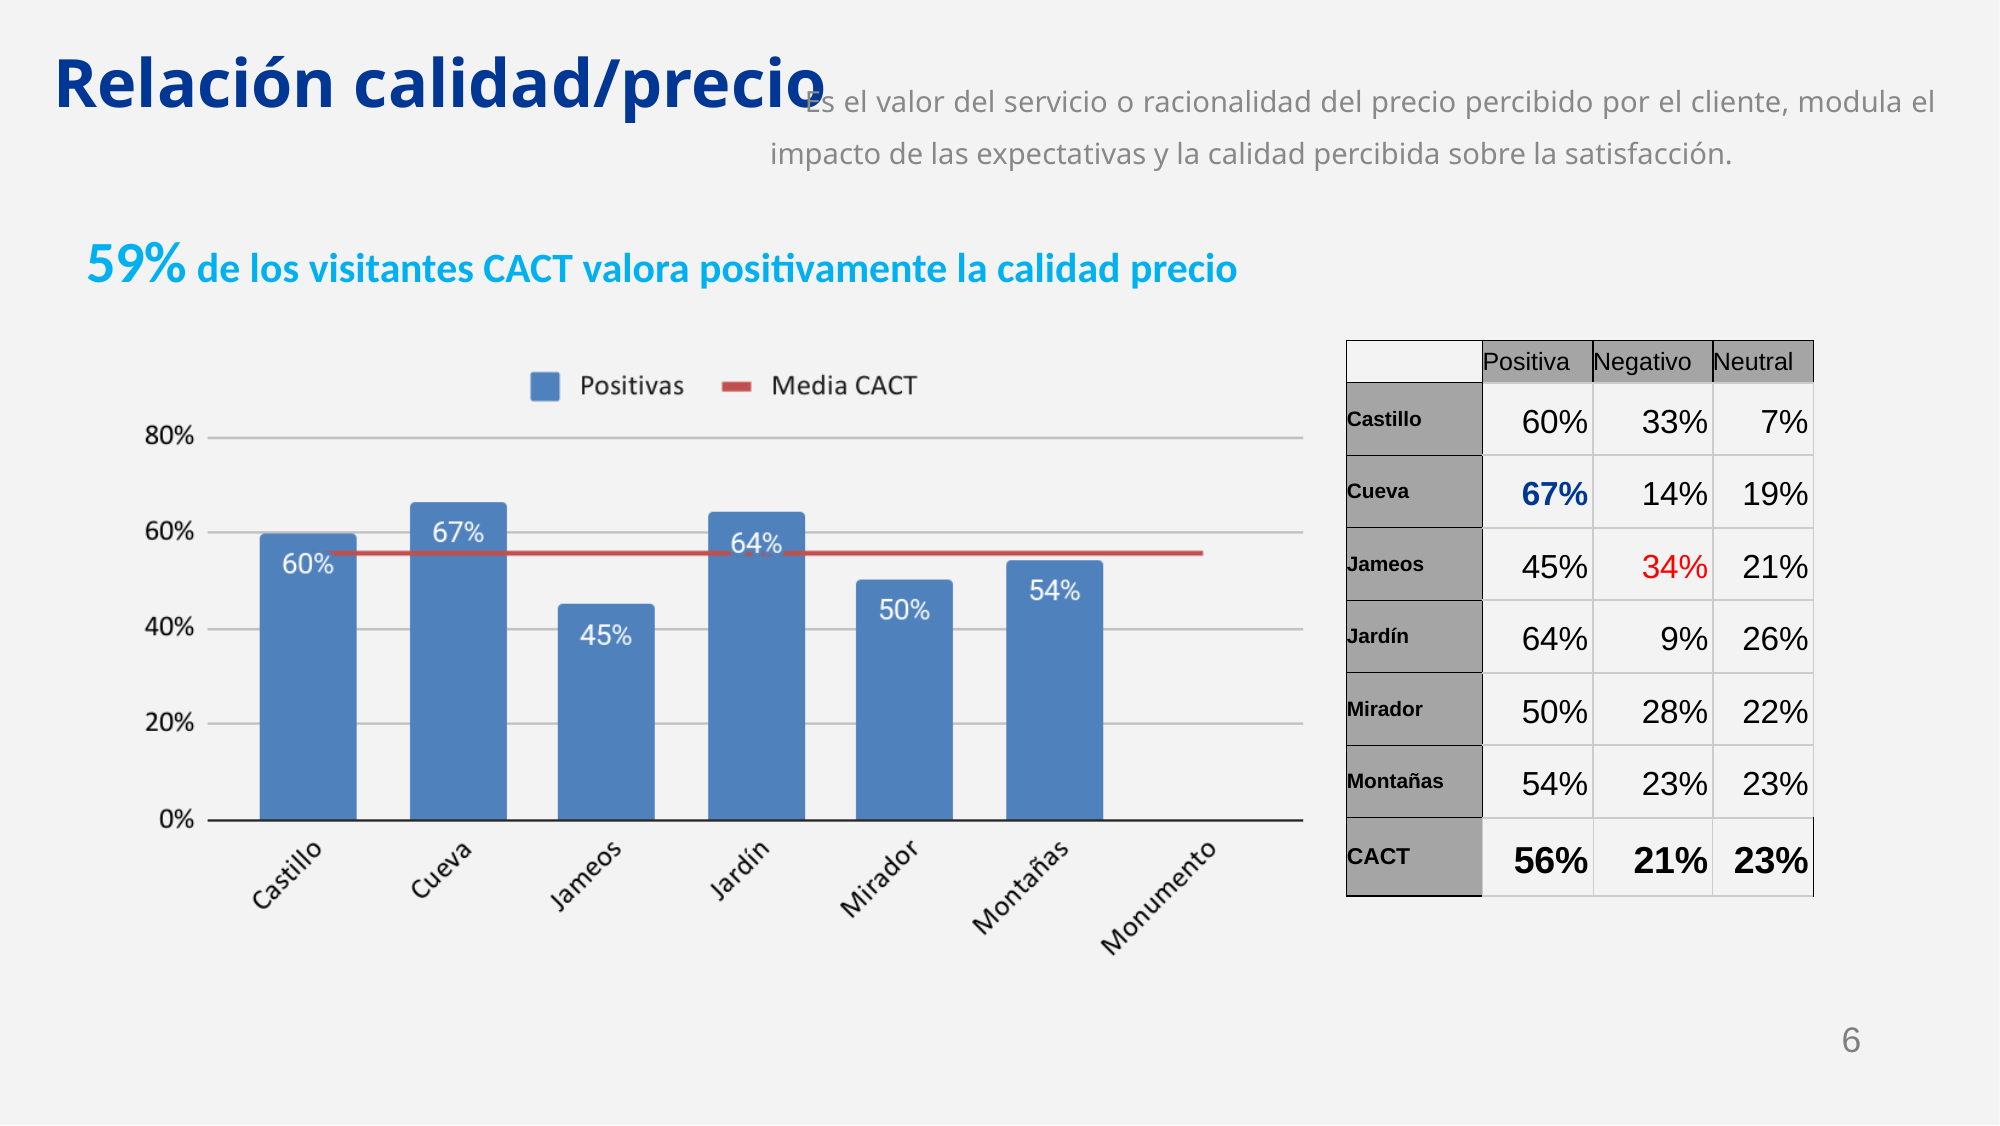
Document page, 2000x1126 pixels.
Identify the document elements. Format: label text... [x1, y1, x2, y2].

table_cell 26% [1714, 601, 1813, 672]
table_cell 50% [1483, 674, 1592, 744]
table_cell 22% [1714, 674, 1813, 744]
table_cell Jameos [1347, 528, 1482, 600]
table_cell 23% [1713, 819, 1813, 895]
table_cell Montañas [1347, 746, 1482, 817]
table_header Neutral [1714, 341, 1813, 382]
table_header Negativo [1594, 341, 1712, 382]
table_cell 28% [1594, 674, 1712, 744]
table_cell Jardín [1347, 601, 1482, 672]
picture [112, 340, 1336, 984]
text_box 59% de los visitantes CACT valora positivamente la calidad precio [71, 199, 1377, 289]
table_cell 19% [1714, 456, 1813, 527]
table_cell 23% [1714, 746, 1813, 817]
table_header Positiva [1483, 341, 1592, 382]
table_cell Cueva [1347, 456, 1482, 527]
text_box Es el valor del servicio o racionalidad del precio percibido por el cliente, modula el impacto de las expectativas y la calidad percibida sobre la satisfacción. [741, 35, 1965, 289]
table_cell 45% [1483, 529, 1592, 599]
table_cell 34% [1594, 529, 1712, 599]
slide_number 1 [1412, 1008, 1880, 1069]
table_cell 54% [1483, 746, 1592, 817]
table_cell 21% [1594, 819, 1712, 895]
table_cell 60% [1483, 384, 1592, 454]
table_cell Castillo [1347, 383, 1482, 455]
table_cell 7% [1714, 384, 1813, 454]
text_box Relación calidad/precio [53, 0, 1928, 121]
table_cell 14% [1594, 456, 1712, 527]
table_header [1347, 341, 1482, 382]
table_cell 9% [1594, 601, 1712, 672]
table_cell 67% [1483, 456, 1592, 527]
table_cell 23% [1594, 746, 1712, 817]
table_cell 56% [1483, 819, 1593, 895]
table_cell 64% [1483, 601, 1592, 672]
table_cell 21% [1714, 529, 1813, 599]
table_cell 33% [1594, 384, 1712, 454]
table_cell CACT [1347, 818, 1482, 895]
table_cell Mirador [1347, 673, 1482, 745]
